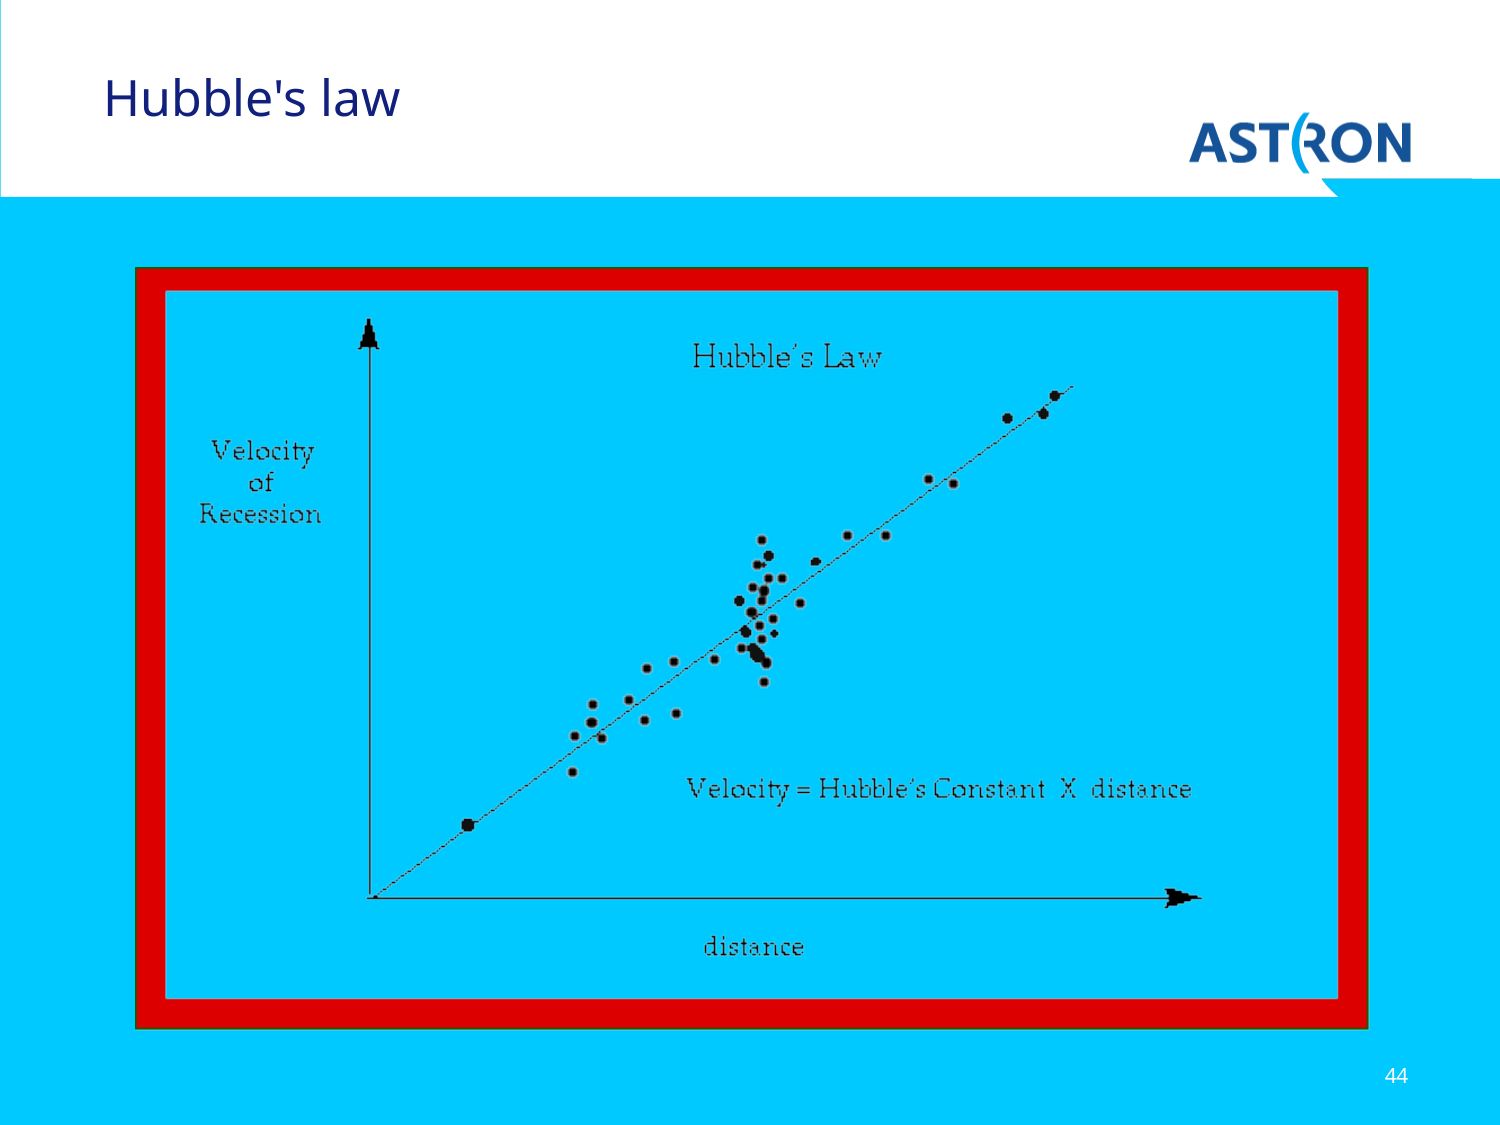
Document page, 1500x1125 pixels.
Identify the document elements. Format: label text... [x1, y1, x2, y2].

text_box Hubble's law [88, 59, 709, 207]
picture [0, 0, 1500, 196]
text_box <number> [1208, 1062, 1409, 1125]
picture [136, 268, 1369, 1030]
